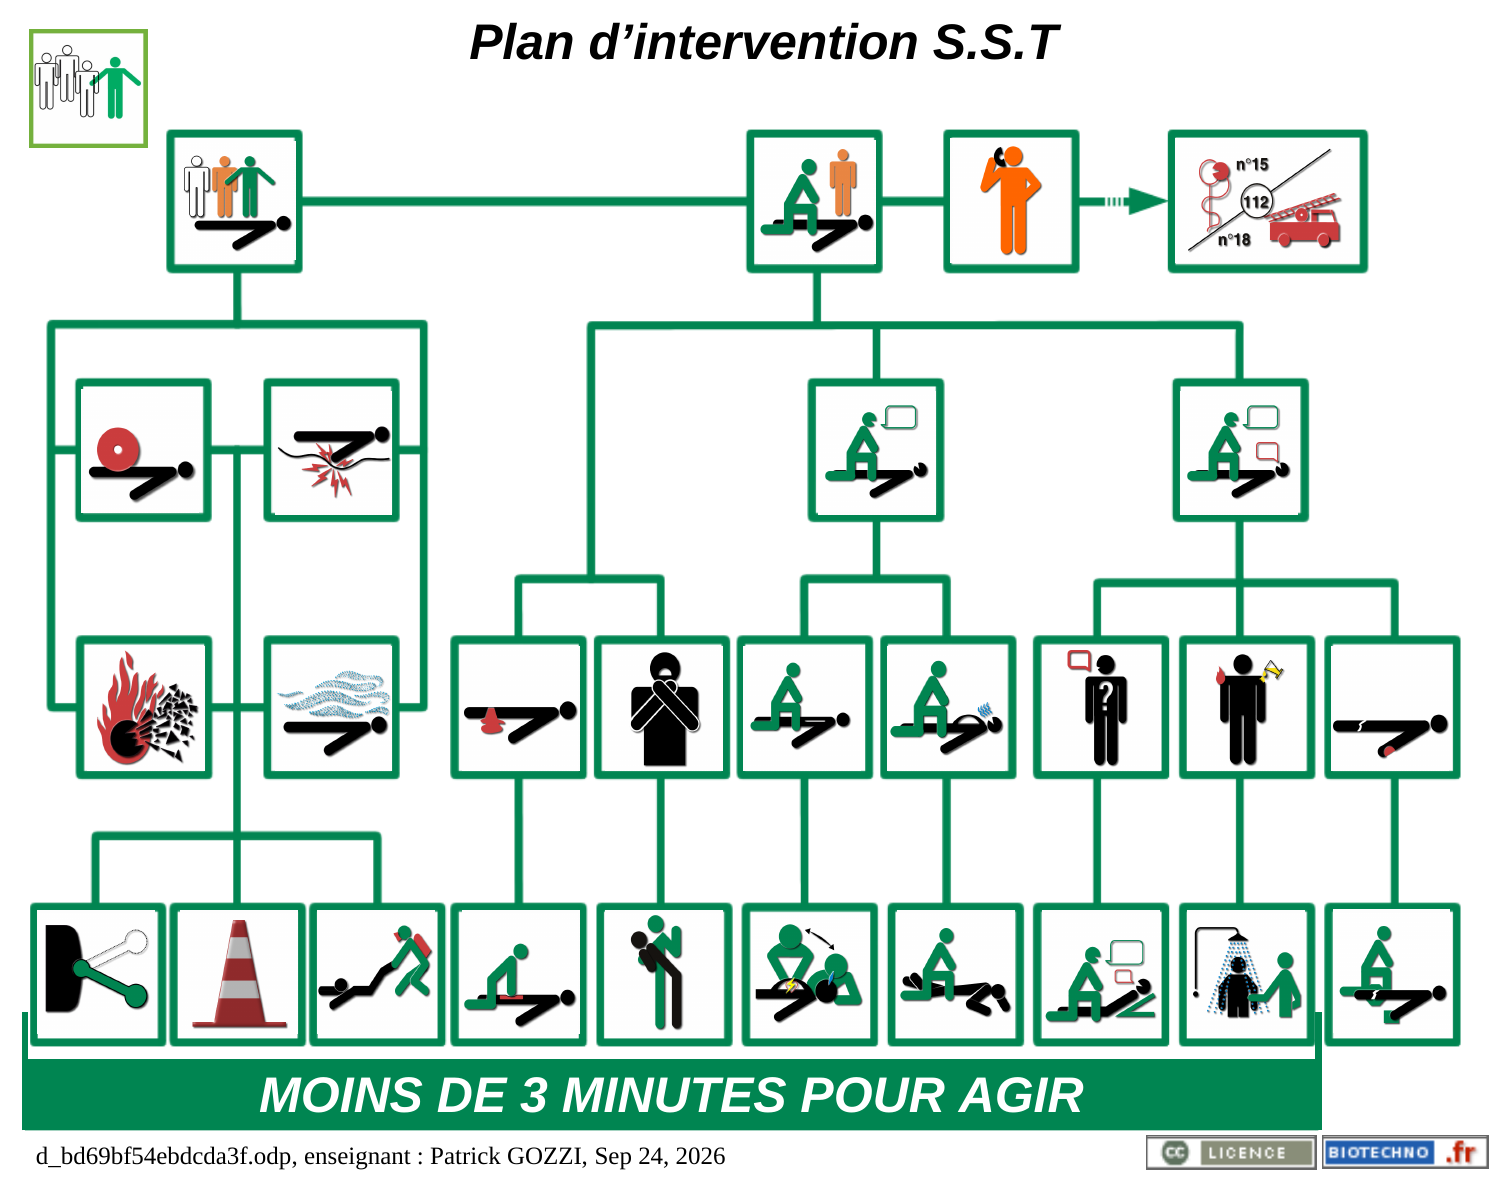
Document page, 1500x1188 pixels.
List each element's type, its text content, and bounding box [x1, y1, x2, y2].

picture [867, 37, 880, 55]
picture [779, 36, 789, 43]
picture [523, 47, 533, 55]
text_box plansst3-3.odp, enseignant : Patrick GOZZI, Nov 19, 2018 [21, 1135, 1123, 1182]
picture [0, 29, 1500, 1170]
picture [704, 36, 714, 43]
picture [597, 37, 609, 55]
picture [751, 34, 763, 53]
picture [481, 34, 495, 41]
